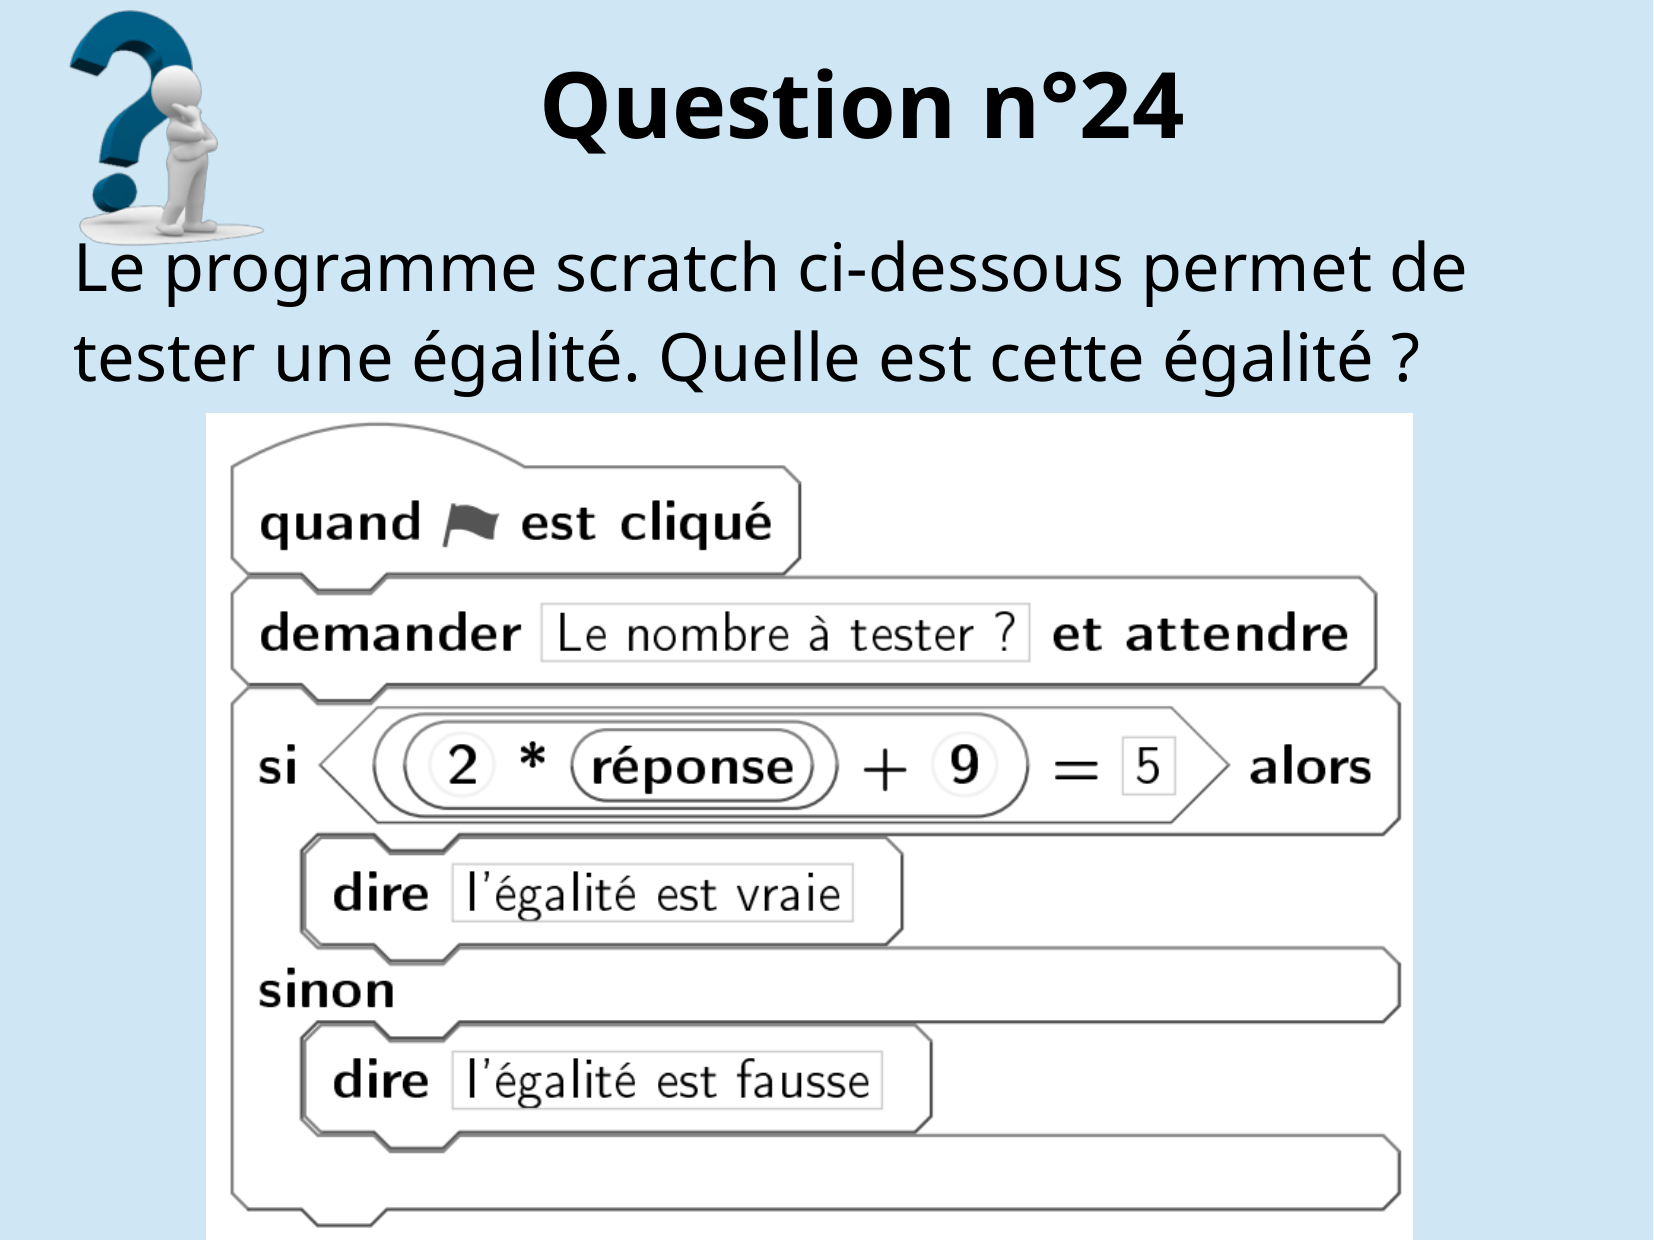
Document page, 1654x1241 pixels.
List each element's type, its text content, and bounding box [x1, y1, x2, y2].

picture [59, 0, 266, 212]
picture [206, 413, 1413, 1241]
title Question n°24 [266, 0, 1607, 208]
text_box Le programme scratch ci-dessous permet de tester une égalité. Quelle est cette égalité ? [59, 212, 1654, 414]
